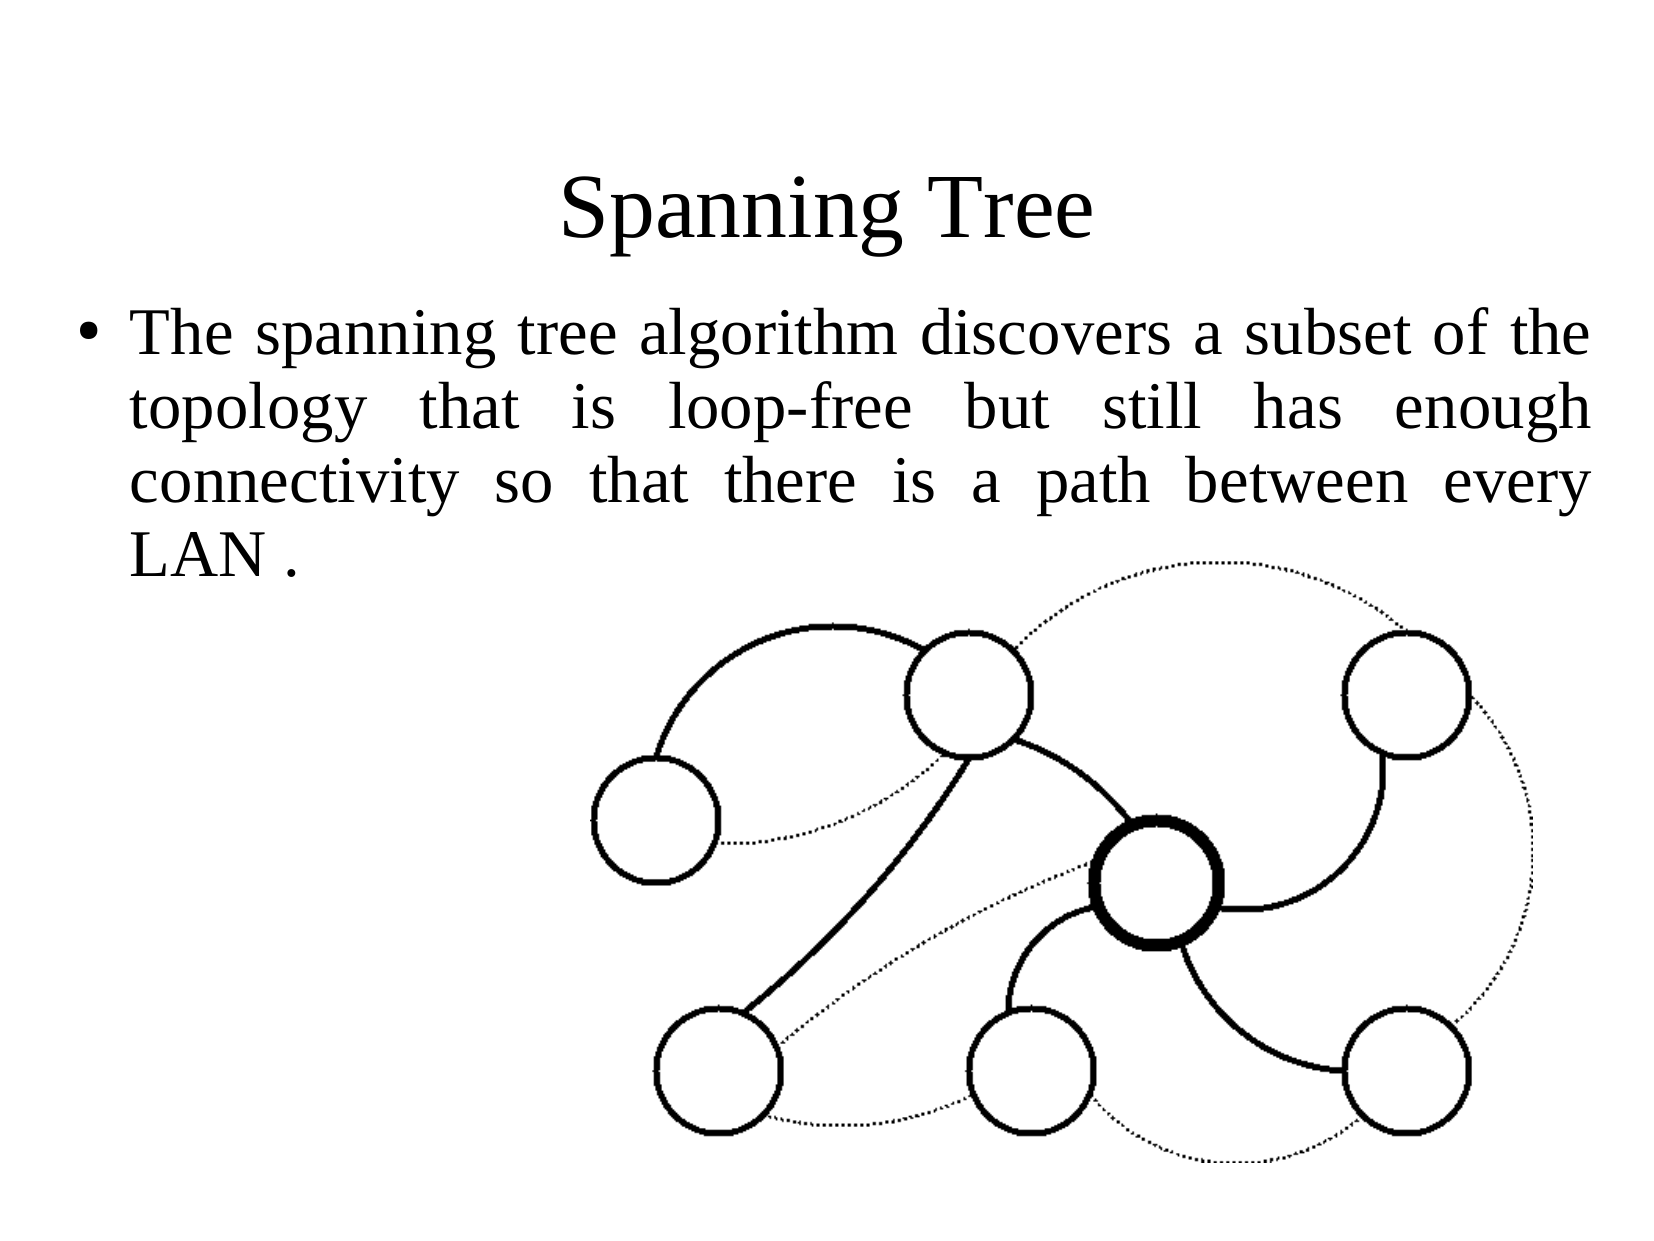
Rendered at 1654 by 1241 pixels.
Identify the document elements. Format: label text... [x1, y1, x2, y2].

title Spanning Tree [121, 102, 1534, 295]
picture [590, 560, 1533, 1163]
list The spanning tree algorithm discovers a subset of the topology that is loop-free but still has enough connectivity so that there is a path between every LAN . [59, 295, 1595, 642]
